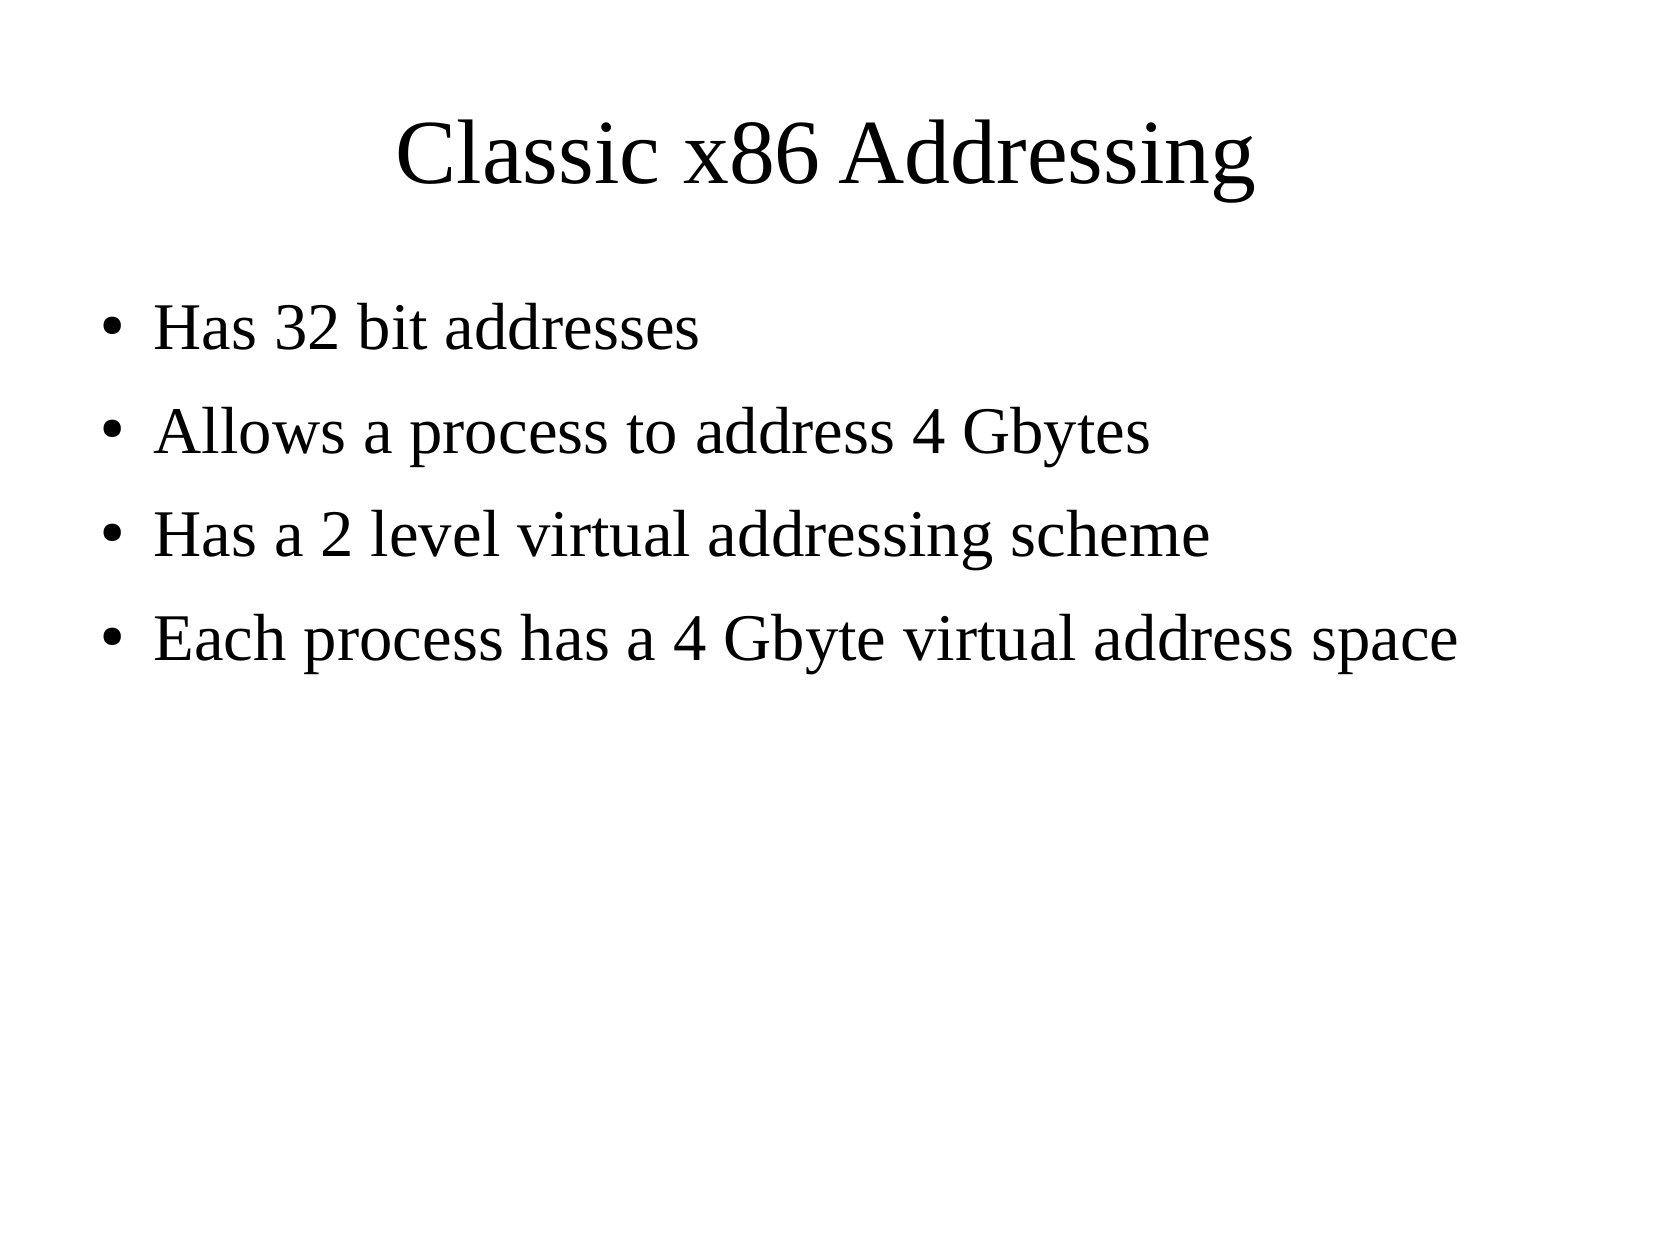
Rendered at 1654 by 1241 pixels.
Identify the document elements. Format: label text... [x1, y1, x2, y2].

list Has 32 bit addresses Allows a process to address 4 Gbytes Has a 2 level virtual addressing scheme Each process has a 4 Gbyte virtual address space [82, 290, 1571, 1010]
title Classic x86 Addressing [82, 49, 1571, 257]
